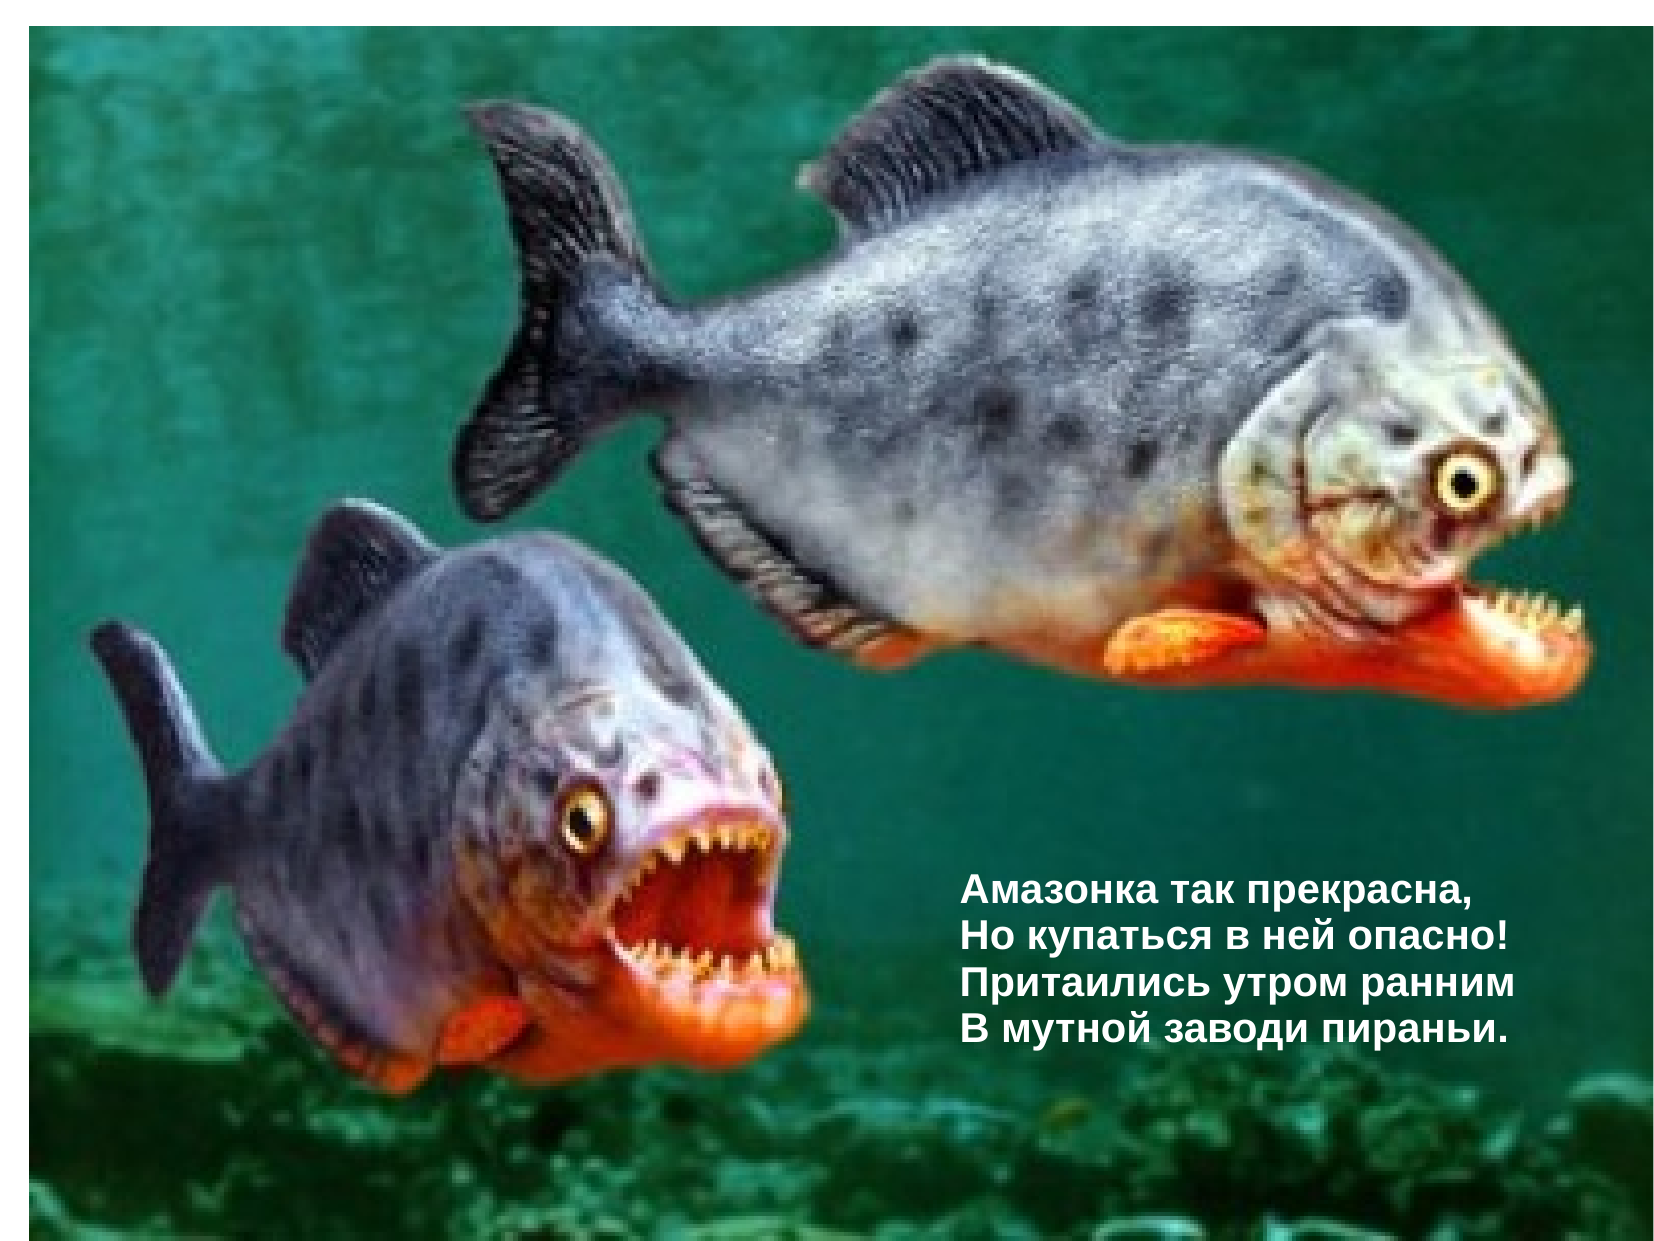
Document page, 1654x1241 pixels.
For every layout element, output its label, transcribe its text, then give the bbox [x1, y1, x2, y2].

picture [29, 26, 1654, 1241]
text_box Амазонка так прекрасна, Но купаться в ней опасно! Притаились утром ранним В мутной заводи пираньи. [944, 858, 1595, 1063]
